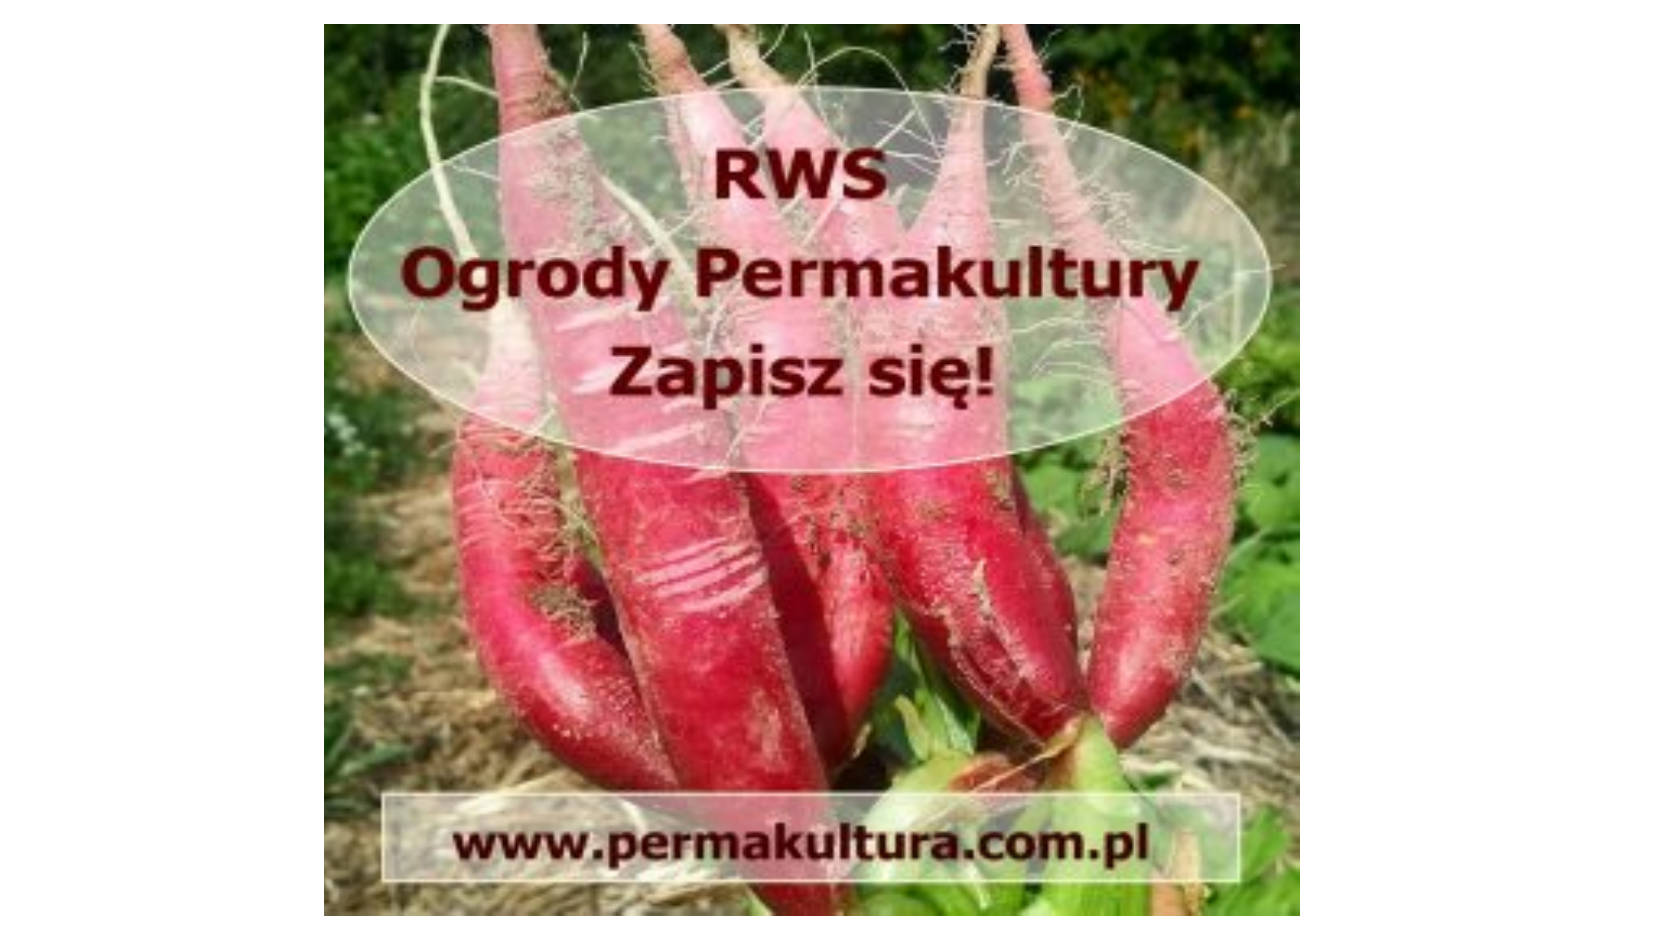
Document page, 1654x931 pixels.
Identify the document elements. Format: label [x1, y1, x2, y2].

picture [324, 24, 1300, 916]
